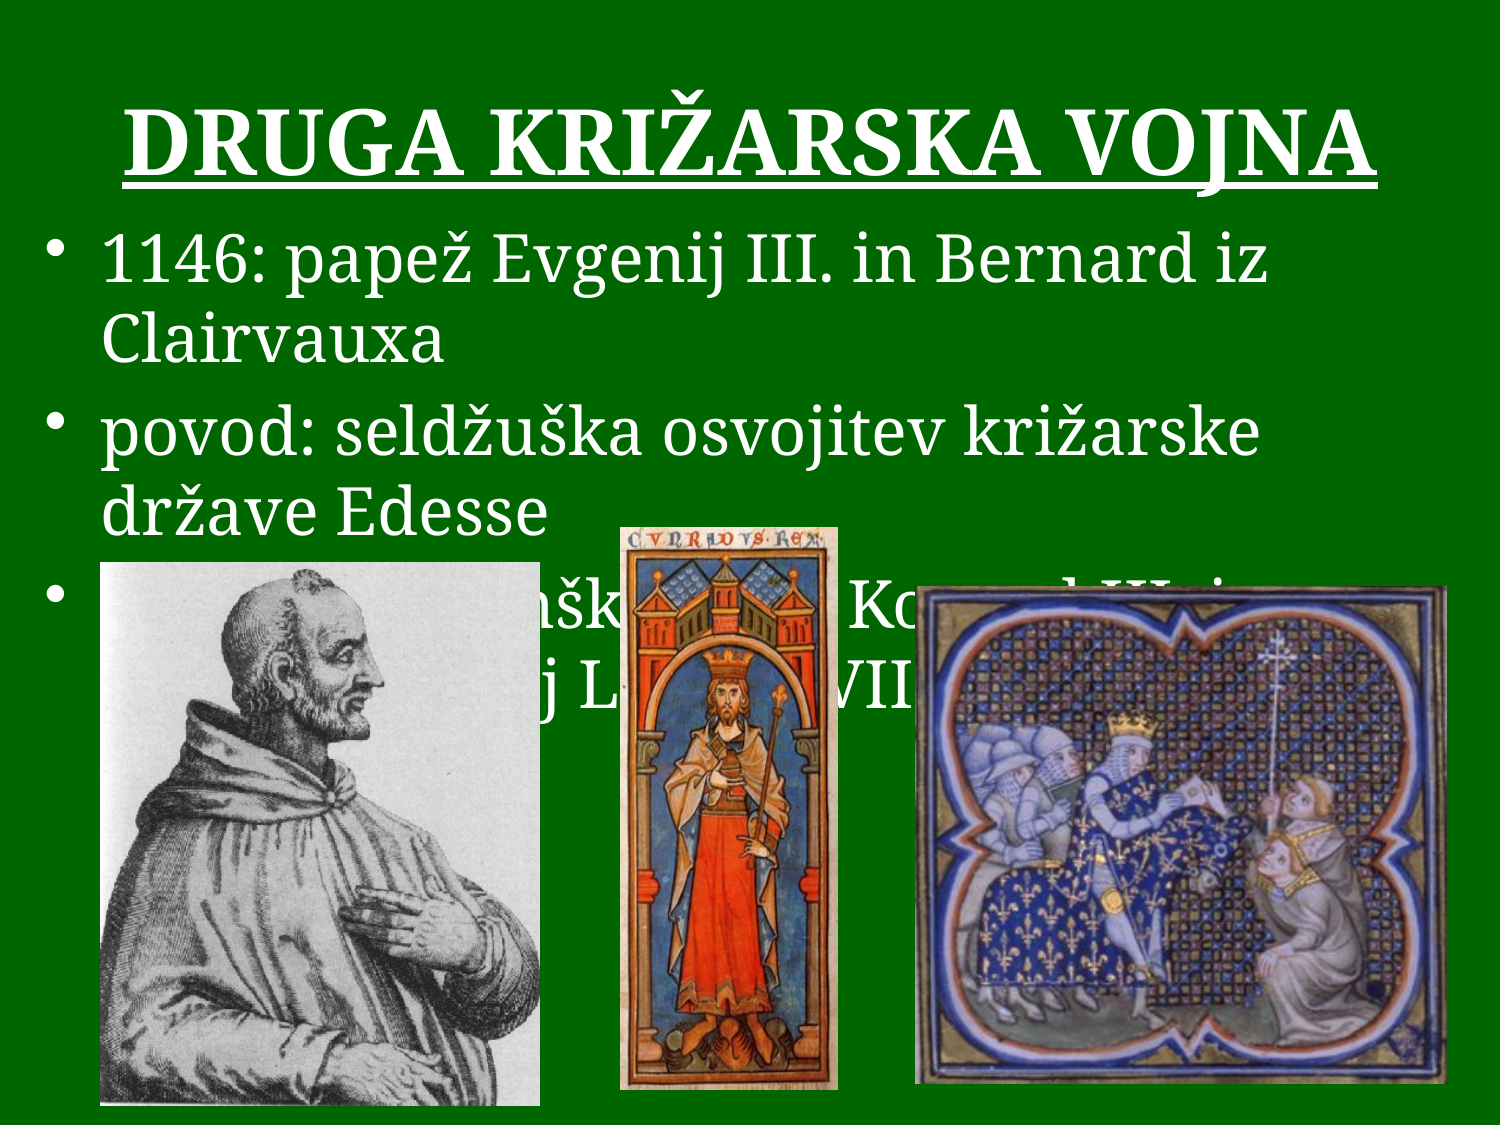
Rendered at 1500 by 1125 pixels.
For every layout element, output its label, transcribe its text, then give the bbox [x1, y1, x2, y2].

picture [100, 562, 540, 1106]
picture [915, 586, 1447, 1085]
title DRUGA KRIŽARSKA VOJNA [75, 45, 1425, 208]
picture [620, 527, 838, 1090]
list 1146: papež Evgenij III. in Bernard iz Clairvauxa povod: seldžuška osvojitev križarske države Edesse voditelja: nemški cesar Konrad III. in francoski kralj Ludvik VII. [29, 208, 1471, 951]
